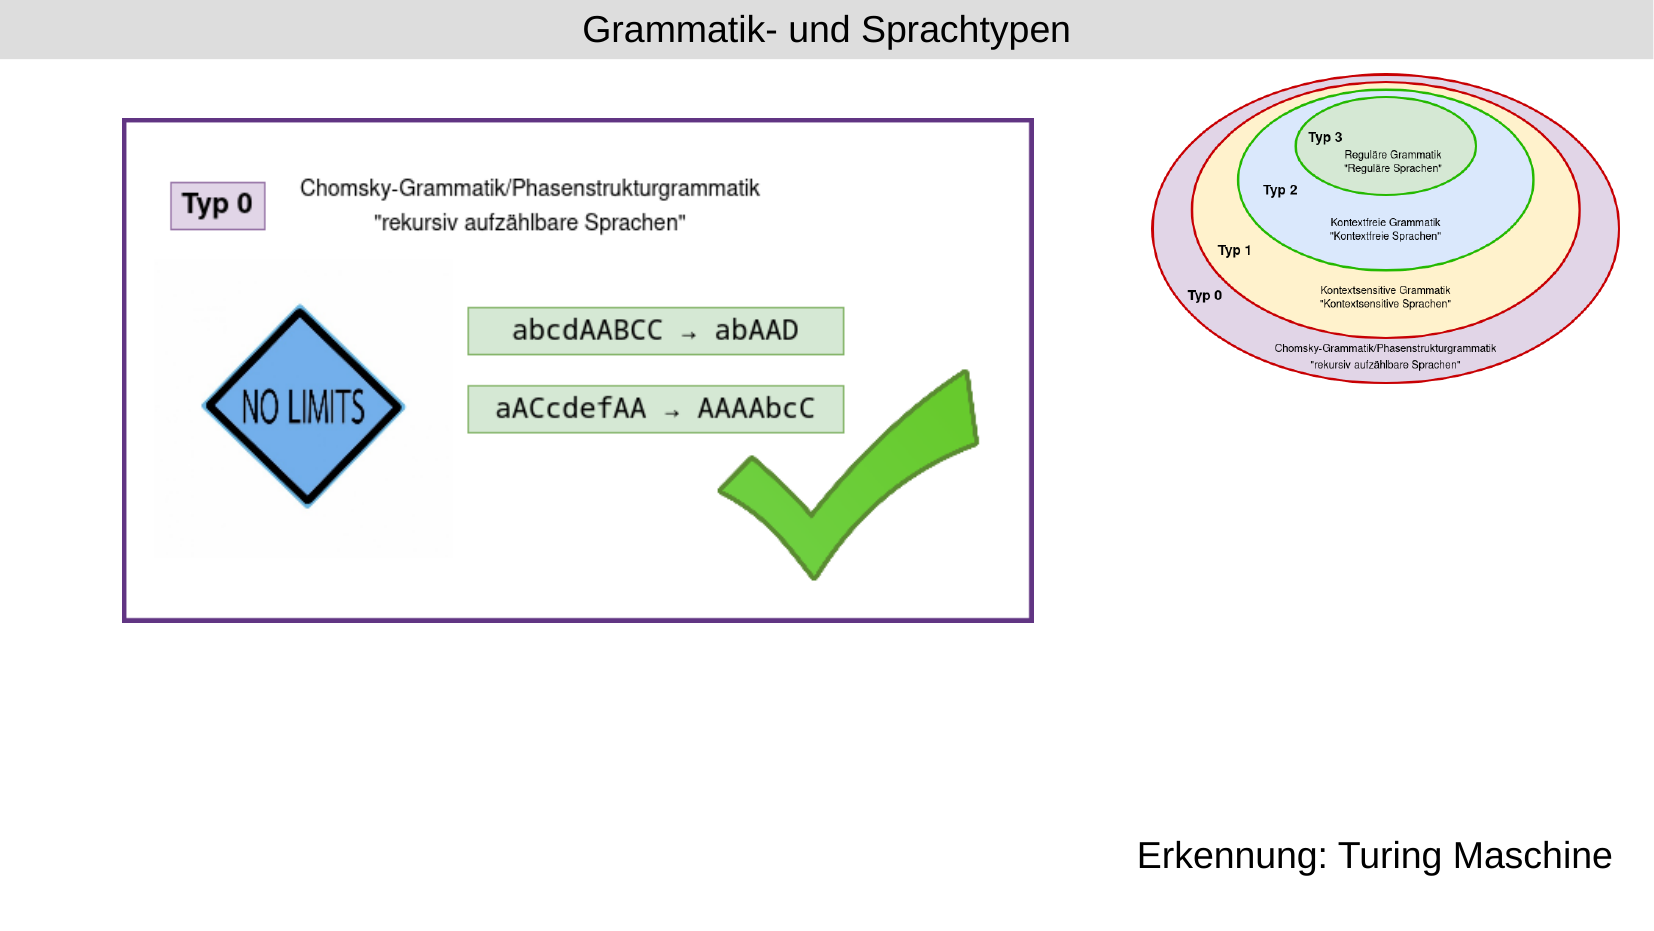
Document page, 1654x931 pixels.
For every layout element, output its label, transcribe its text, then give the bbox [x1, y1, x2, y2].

title Grammatik- und Sprachtypen [0, 0, 1654, 60]
picture [1151, 73, 1620, 384]
text_box Erkennung: Turing Maschine [1122, 826, 1654, 886]
picture [122, 118, 1034, 623]
